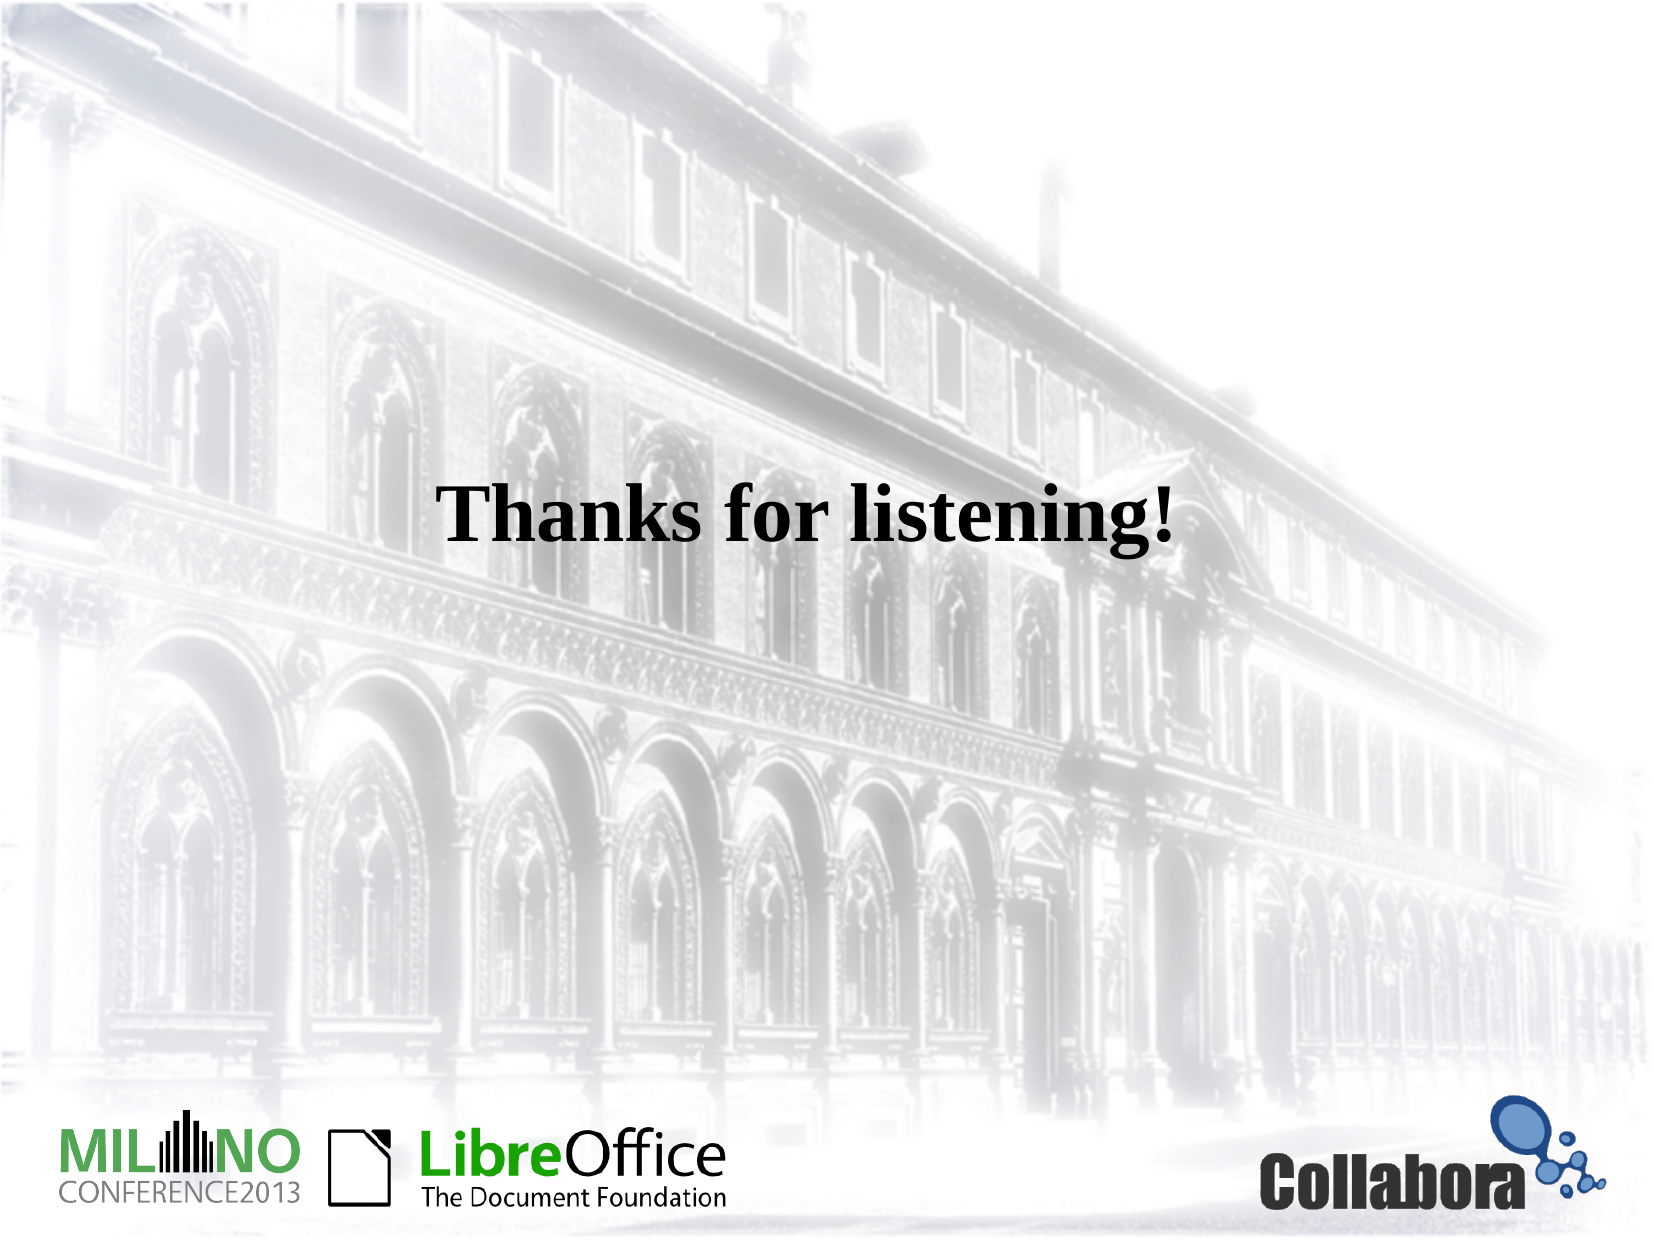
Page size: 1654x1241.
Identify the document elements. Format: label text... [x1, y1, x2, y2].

text_box Thanks for listening! [196, 12, 1418, 1015]
picture [0, 2, 1652, 1241]
